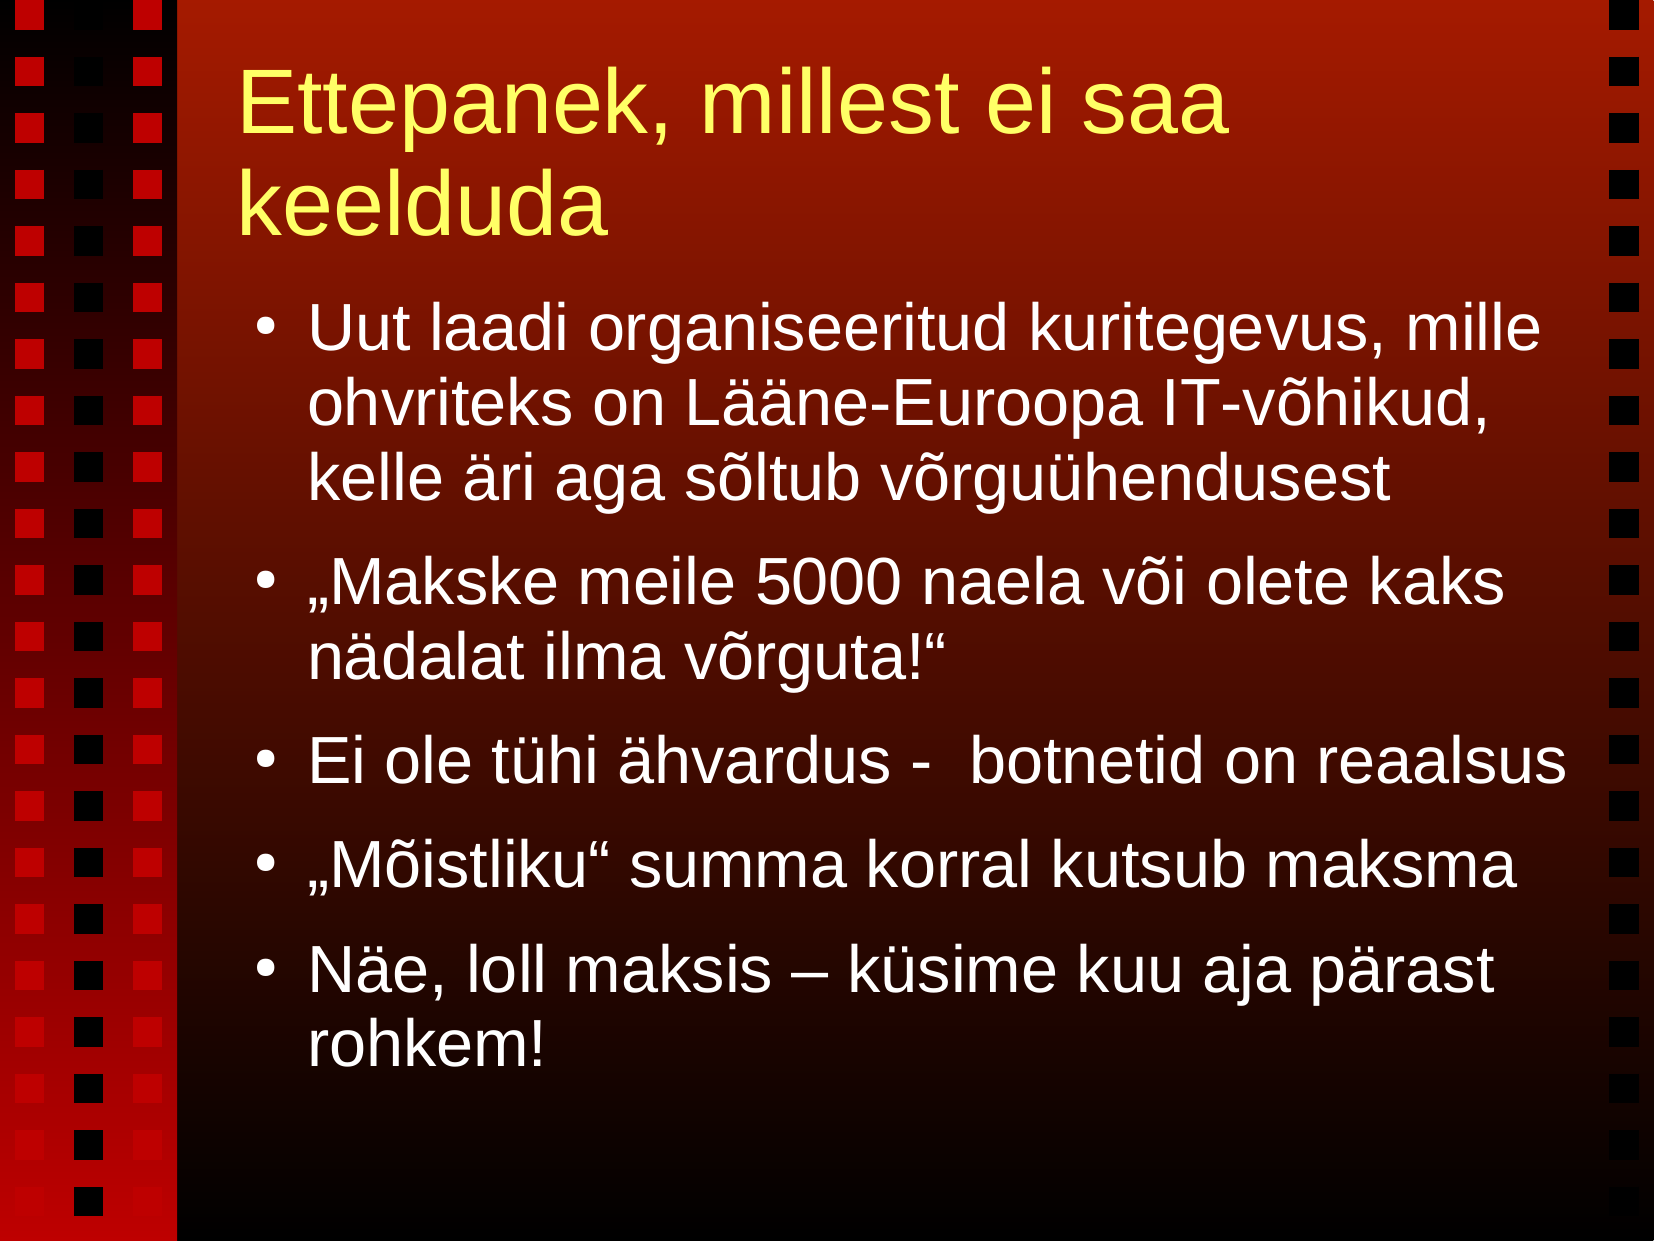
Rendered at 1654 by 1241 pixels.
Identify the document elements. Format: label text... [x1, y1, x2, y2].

title Ettepanek, millest ei saa keelduda [236, 49, 1571, 257]
list Uut laadi organiseeritud kuritegevus, mille ohvriteks on Lääne-Euroopa IT-võhikud, kelle äri aga sõltub võrguühendusest „Makske meile 5000 naela või olete kaks nädalat ilma võrguta!“ Ei ole tühi ähvardus - botnetid on reaalsus „Mõistliku“ summa korral kutsub maksma Näe, loll maksis – küsime kuu aja pärast rohkem! [236, 290, 1571, 1157]
